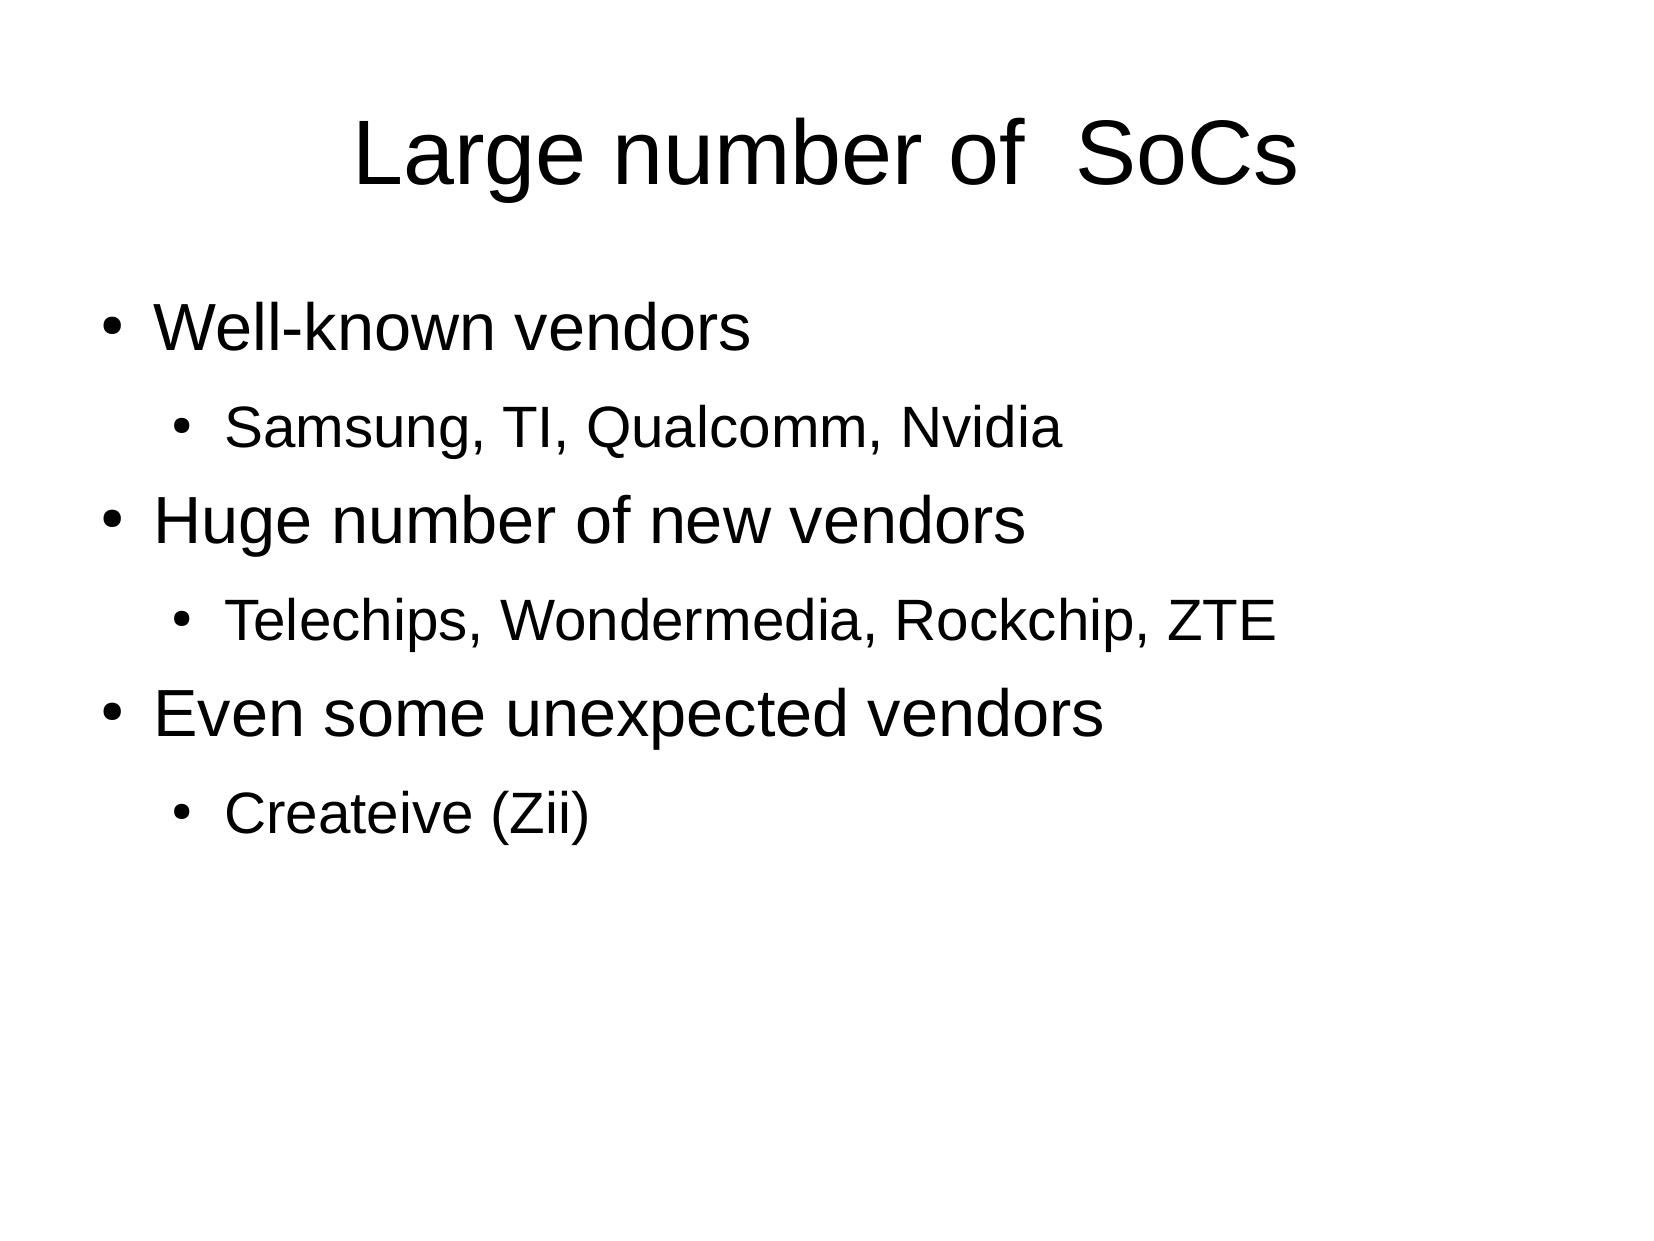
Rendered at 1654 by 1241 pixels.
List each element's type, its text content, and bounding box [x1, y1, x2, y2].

list Well-known vendors Samsung, TI, Qualcomm, Nvidia Huge number of new vendors Telechips, Wondermedia, Rockchip, ZTE Even some unexpected vendors Createive (Zii) [82, 290, 1571, 1109]
title Large number of SoCs [82, 49, 1571, 257]
